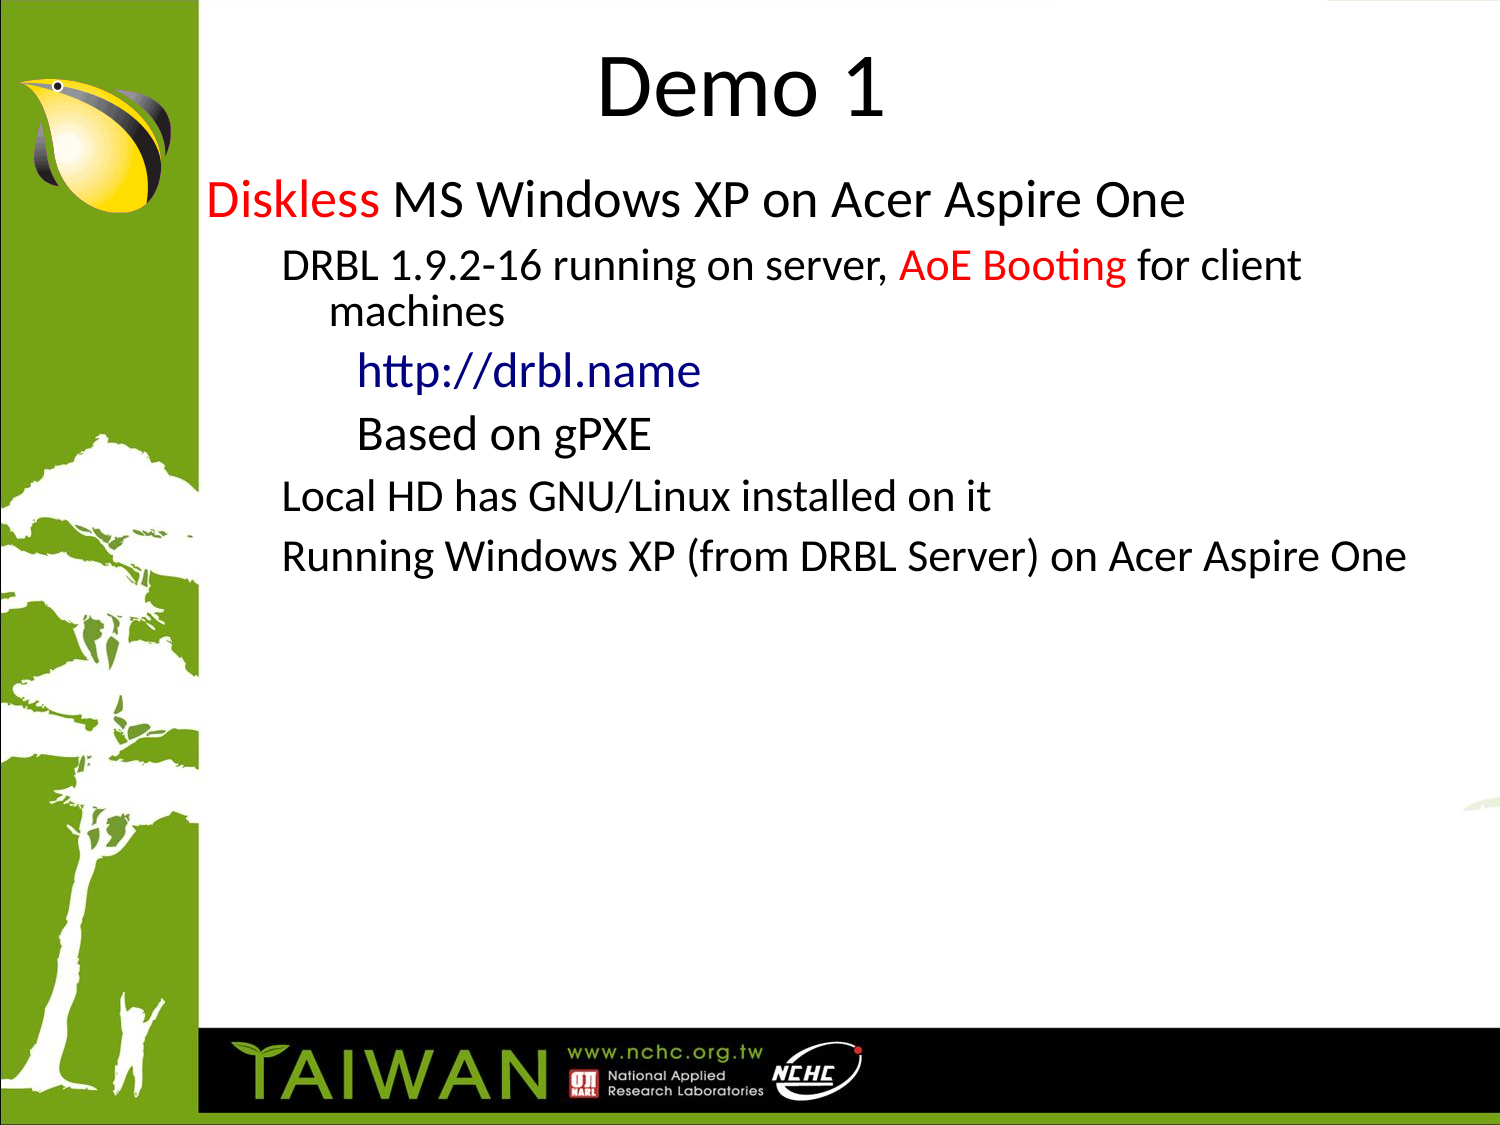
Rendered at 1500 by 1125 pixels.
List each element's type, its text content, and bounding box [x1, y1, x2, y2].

picture [0, 0, 1500, 1125]
list Diskless MS Windows XP on Acer Aspire One DRBL 1.9.2-16 running on server, AoE Booting for client machines http://drbl.name Based on gPXE Local HD has GNU/Linux installed on it Running Windows XP (from DRBL Server) on Acer Aspire One [206, 188, 1418, 975]
title Demo 1 [67, 0, 1418, 188]
